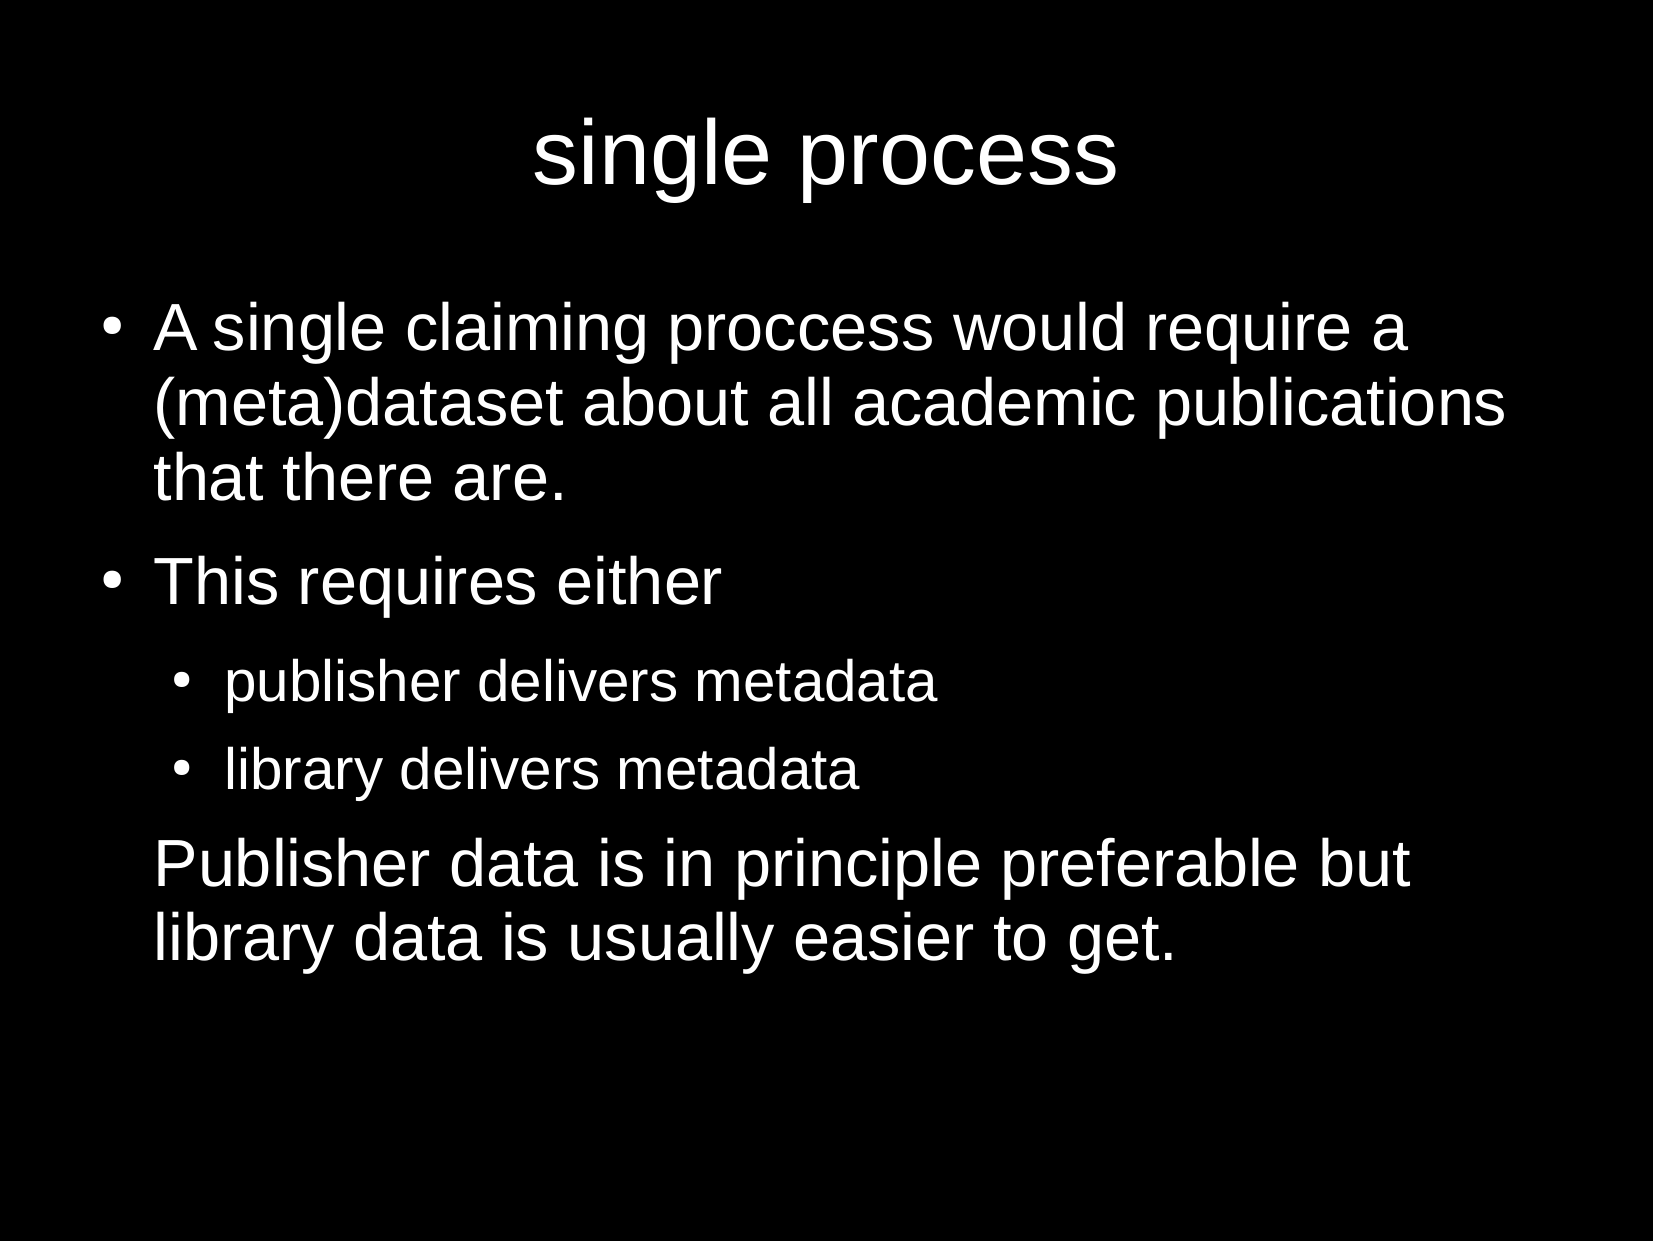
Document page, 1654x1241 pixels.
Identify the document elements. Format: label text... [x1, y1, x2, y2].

title single process [82, 56, 1571, 250]
list A single claiming proccess would require a (meta)dataset about all academic publications that there are. This requires either publisher delivers metadata library delivers metadata Publisher data is in principle preferable but library data is usually easier to get. [82, 290, 1571, 1109]
